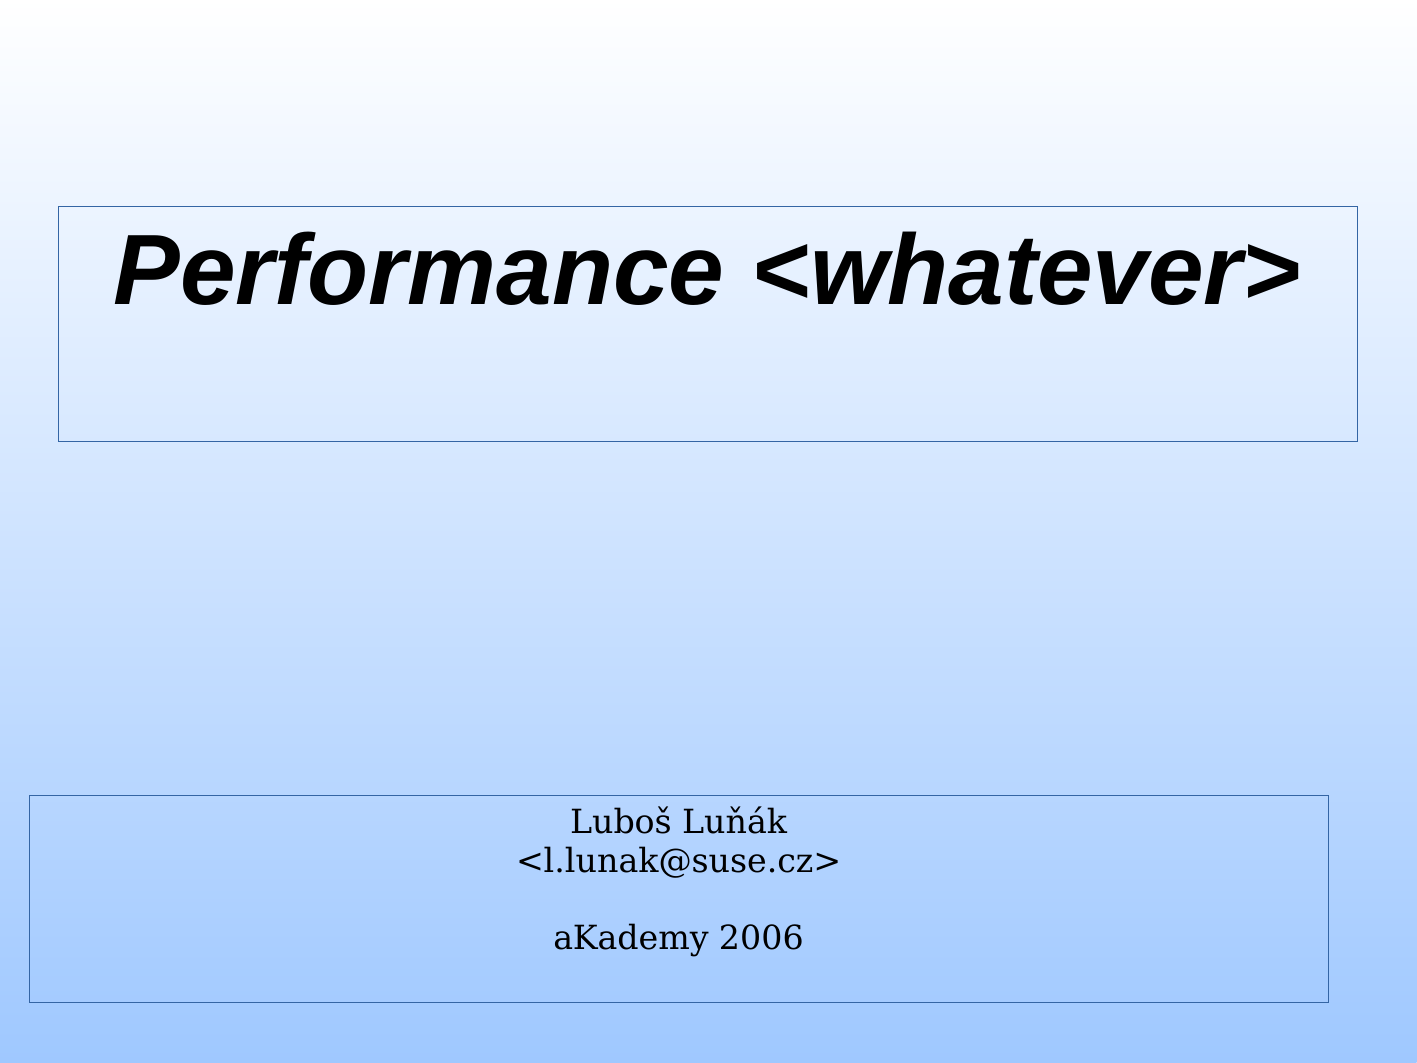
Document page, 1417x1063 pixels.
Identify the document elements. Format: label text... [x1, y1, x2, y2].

text_box Luboš Luňák <l.lunak@suse.cz> aKademy 2006 [29, 795, 1329, 1003]
text_box Performance <whatever> [58, 206, 1358, 442]
